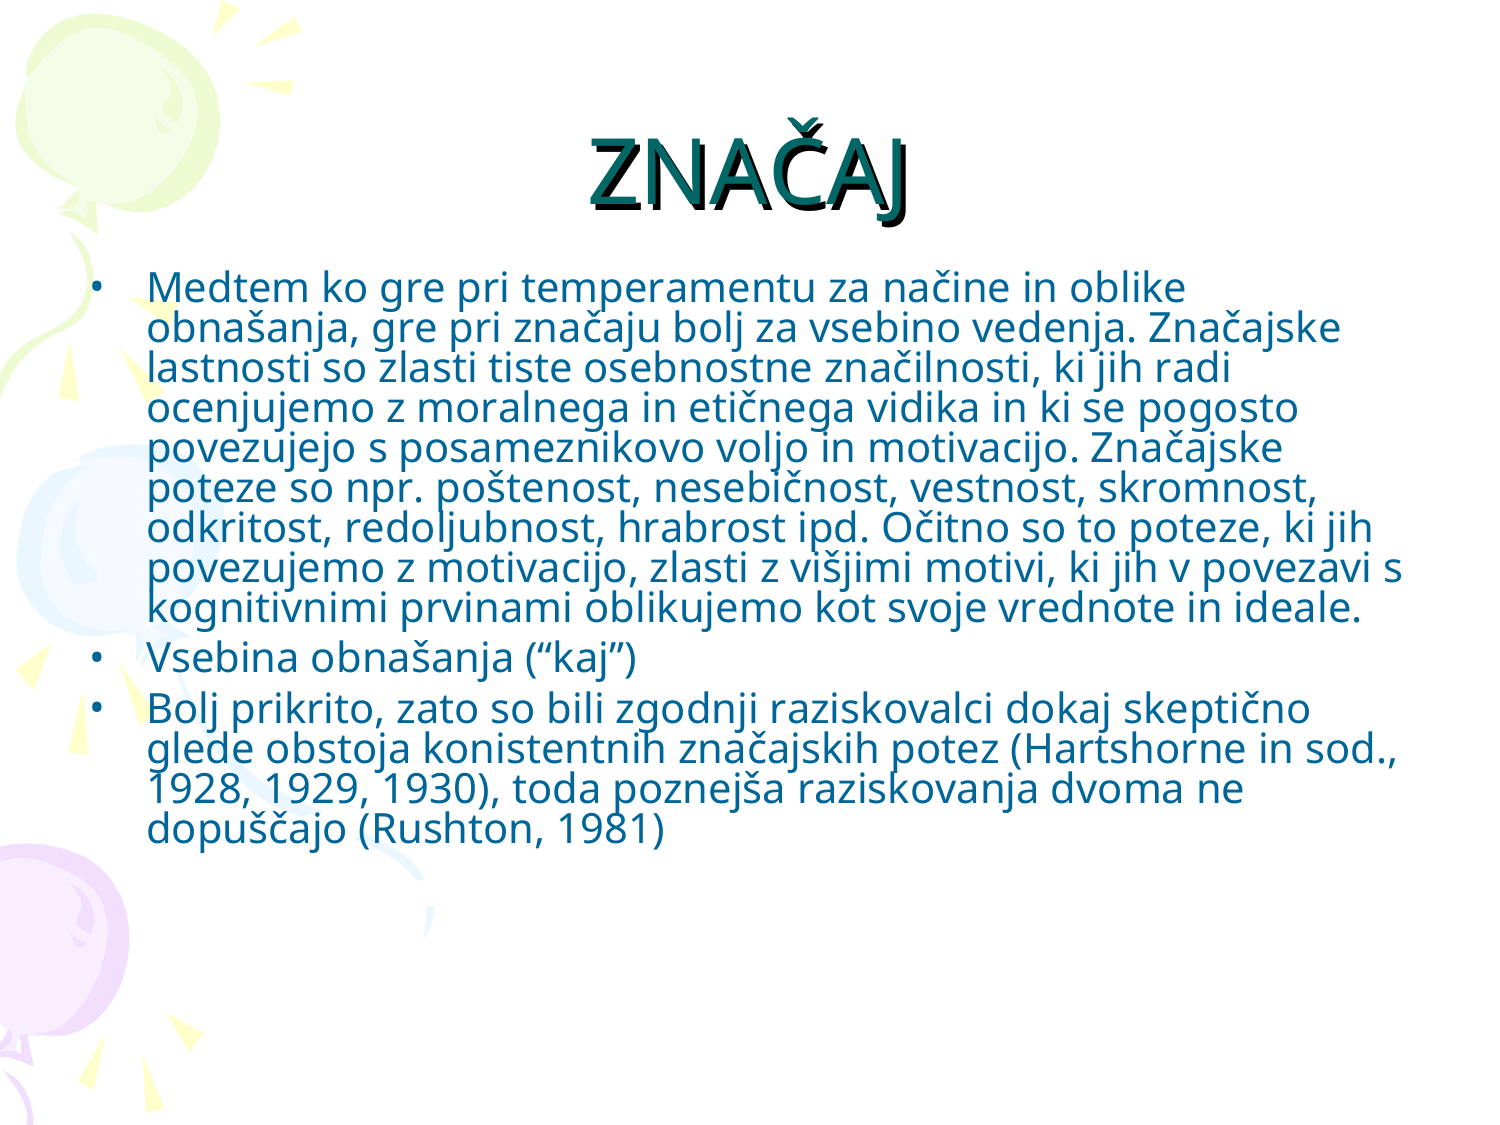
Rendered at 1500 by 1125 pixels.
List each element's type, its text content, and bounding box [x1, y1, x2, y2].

list Medtem ko gre pri temperamentu za načine in oblike obnašanja, gre pri značaju bolj za vsebino vedenja. Značajske lastnosti so zlasti tiste osebnostne značilnosti, ki jih radi ocenjujemo z moralnega in etičnega vidika in ki se pogosto povezujejo s posameznikovo voljo in motivacijo. Značajske poteze so npr. poštenost, nesebičnost, vestnost, skromnost, odkritost, redoljubnost, hrabrost ipd. Očitno so to poteze, ki jih povezujemo z motivacijo, zlasti z višjimi motivi, ki jih v povezavi s kognitivnimi prvinami oblikujemo kot svoje vrednote in ideale. Vsebina obnašanja (“kaj”) Bolj prikrito, zato so bili zgodnji raziskovalci dokaj skeptično glede obstoja konistentnih značajskih potez (Hartshorne in sod., 1928, 1929, 1930), toda poznejša raziskovanja dvoma ne dopuščajo (Rushton, 1981) [75, 262, 1426, 994]
title ZNAČAJ [72, 16, 1426, 233]
